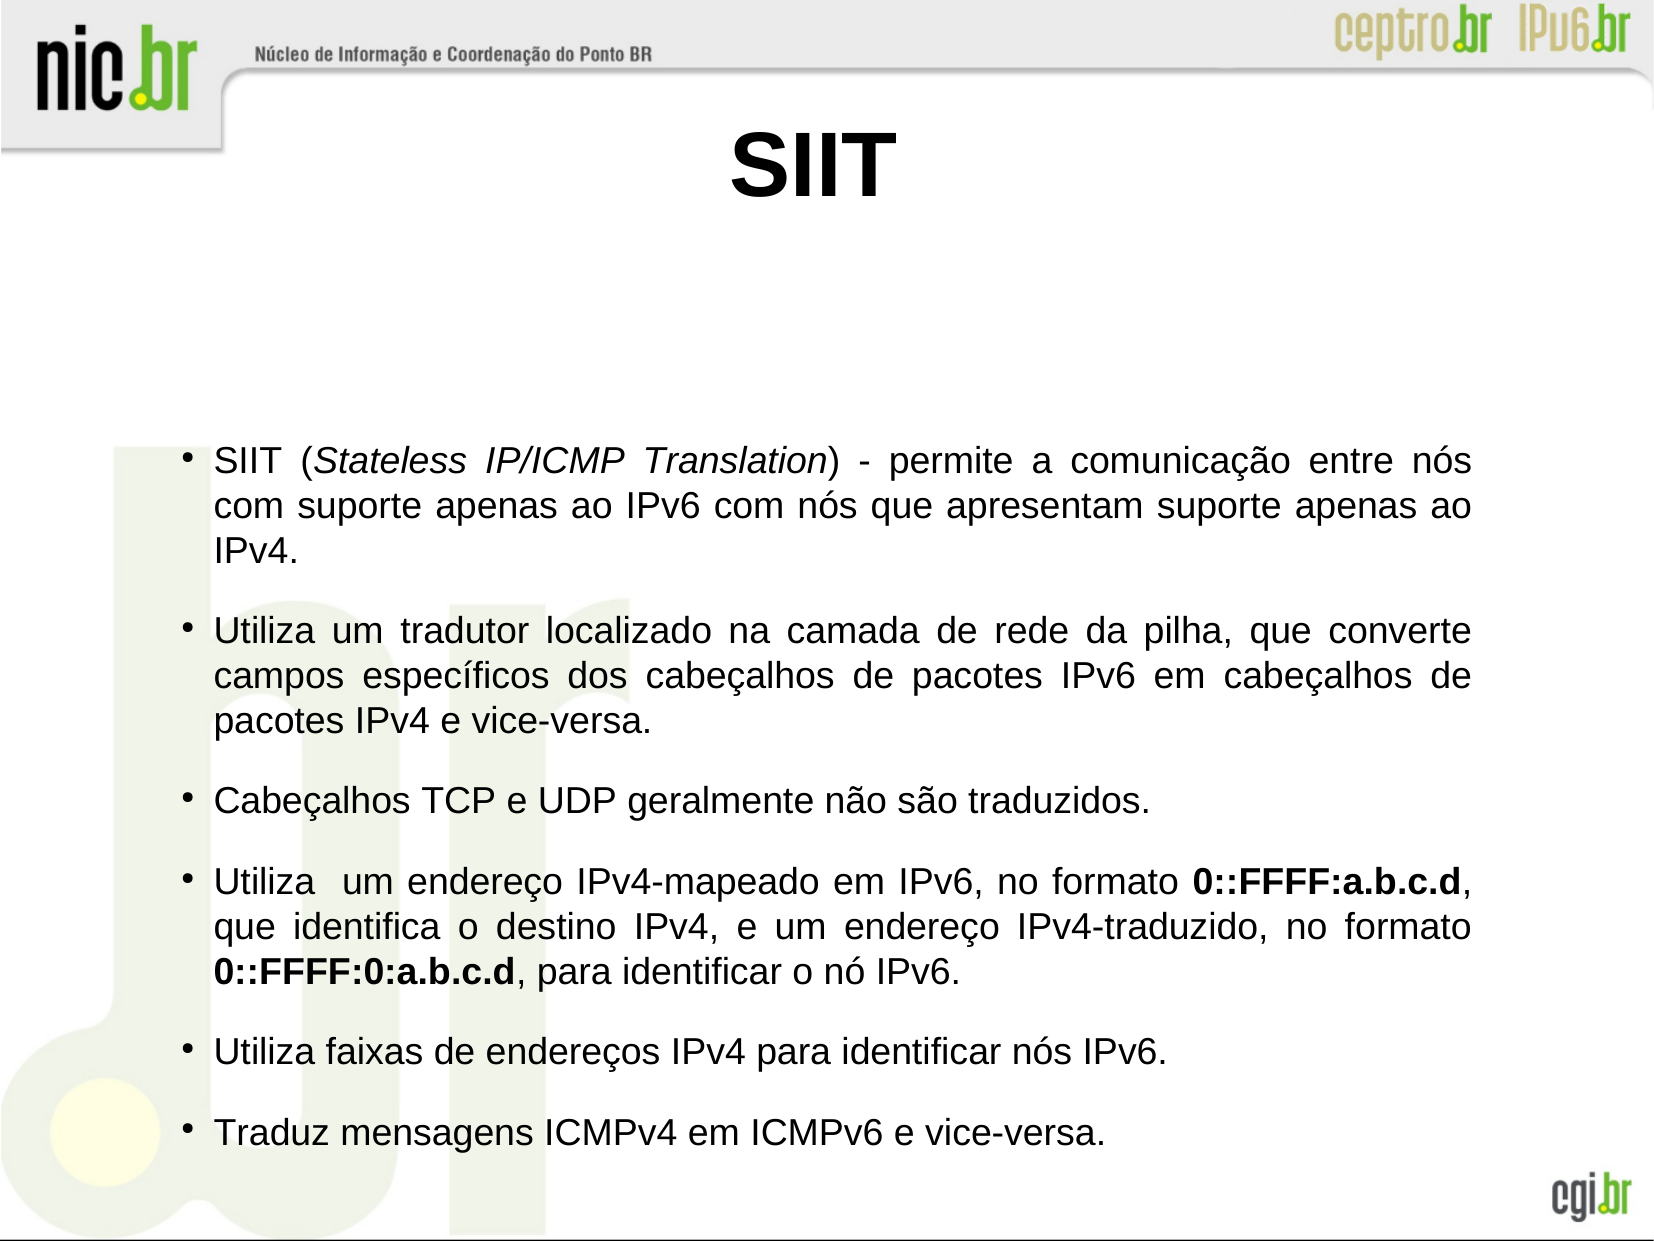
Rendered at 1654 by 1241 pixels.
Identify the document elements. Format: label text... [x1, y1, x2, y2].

text_box SIIT (Stateless IP/ICMP Translation) - permite a comunicação entre nós com suporte apenas ao IPv6 com nós que apresentam suporte apenas ao IPv4. Utiliza um tradutor localizado na camada de rede da pilha, que converte campos específicos dos cabeçalhos de pacotes IPv6 em cabeçalhos de pacotes IPv4 e vice-versa. Cabeçalhos TCP e UDP geralmente não são traduzidos. Utiliza um endereço IPv4-mapeado em IPv6, no formato 0::FFFF:a.b.c.d, que identifica o destino IPv4, e um endereço IPv4-traduzido, no formato 0::FFFF:0:a.b.c.d, para identificar o nó IPv6. Utiliza faixas de endereços IPv4 para identificar nós IPv6. Traduz mensagens ICMPv4 em ICMPv6 e vice-versa. [166, 428, 1488, 978]
picture [0, 0, 1654, 1241]
text_box SIIT [73, 97, 1580, 215]
